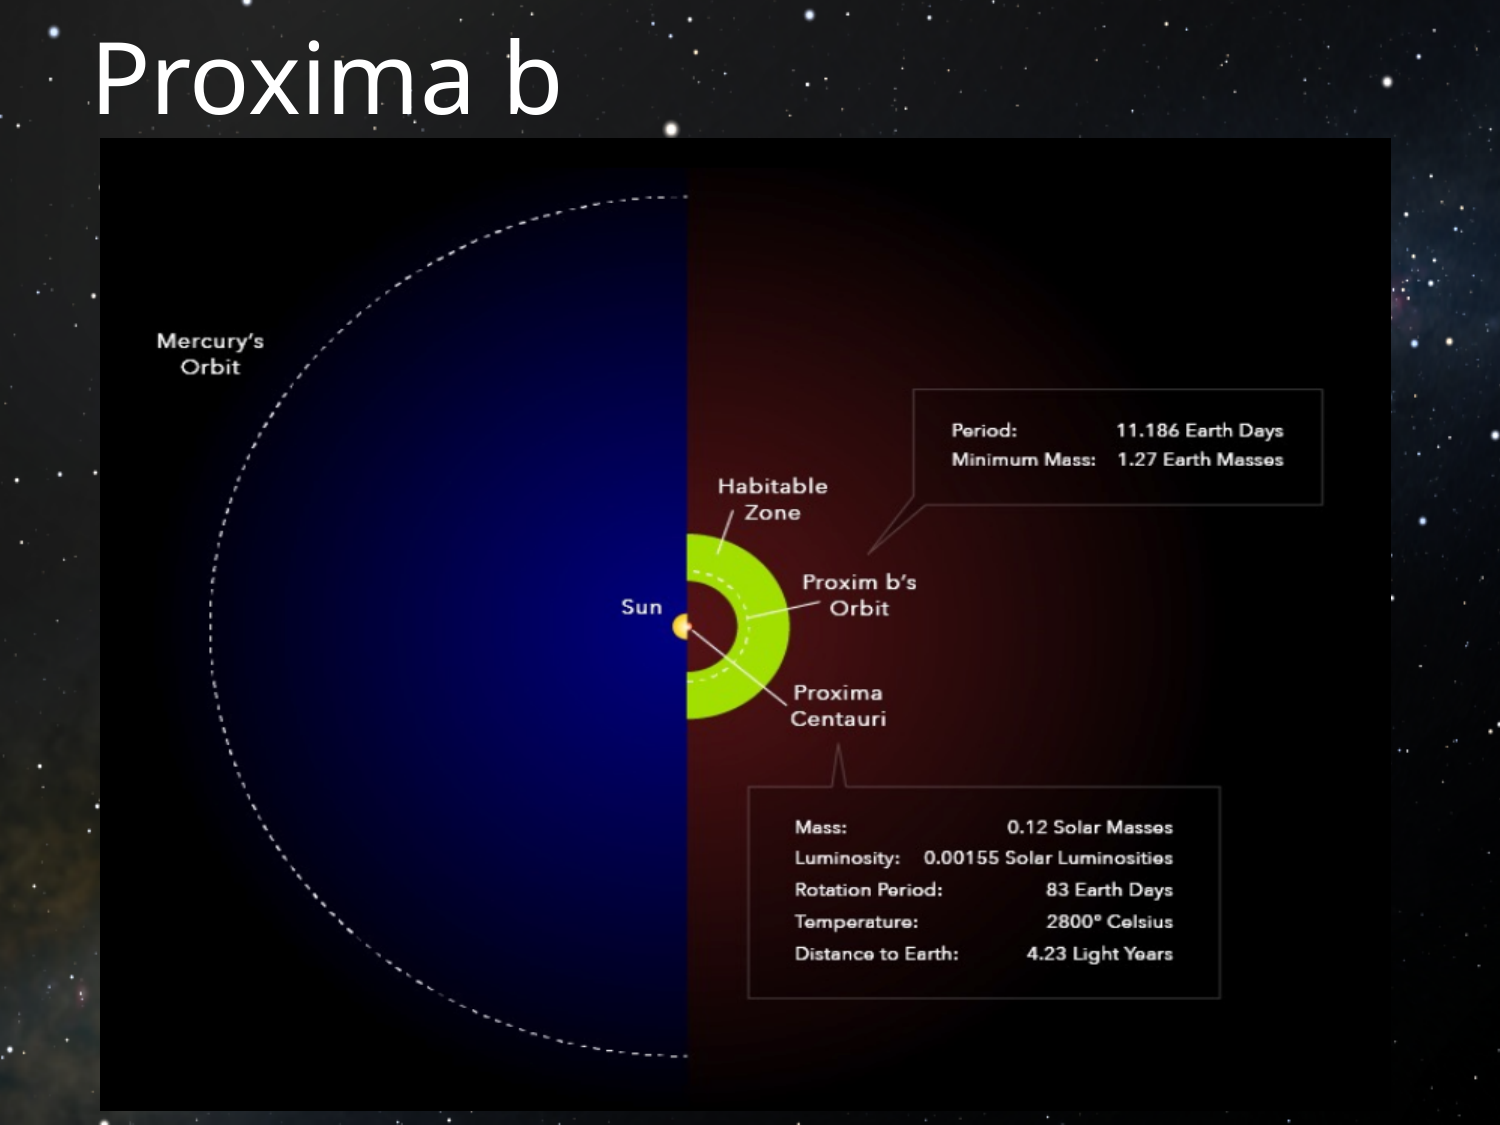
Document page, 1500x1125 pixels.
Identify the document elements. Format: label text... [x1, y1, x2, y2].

picture [0, 0, 1500, 1125]
text_box Proxima b [0, 0, 887, 203]
